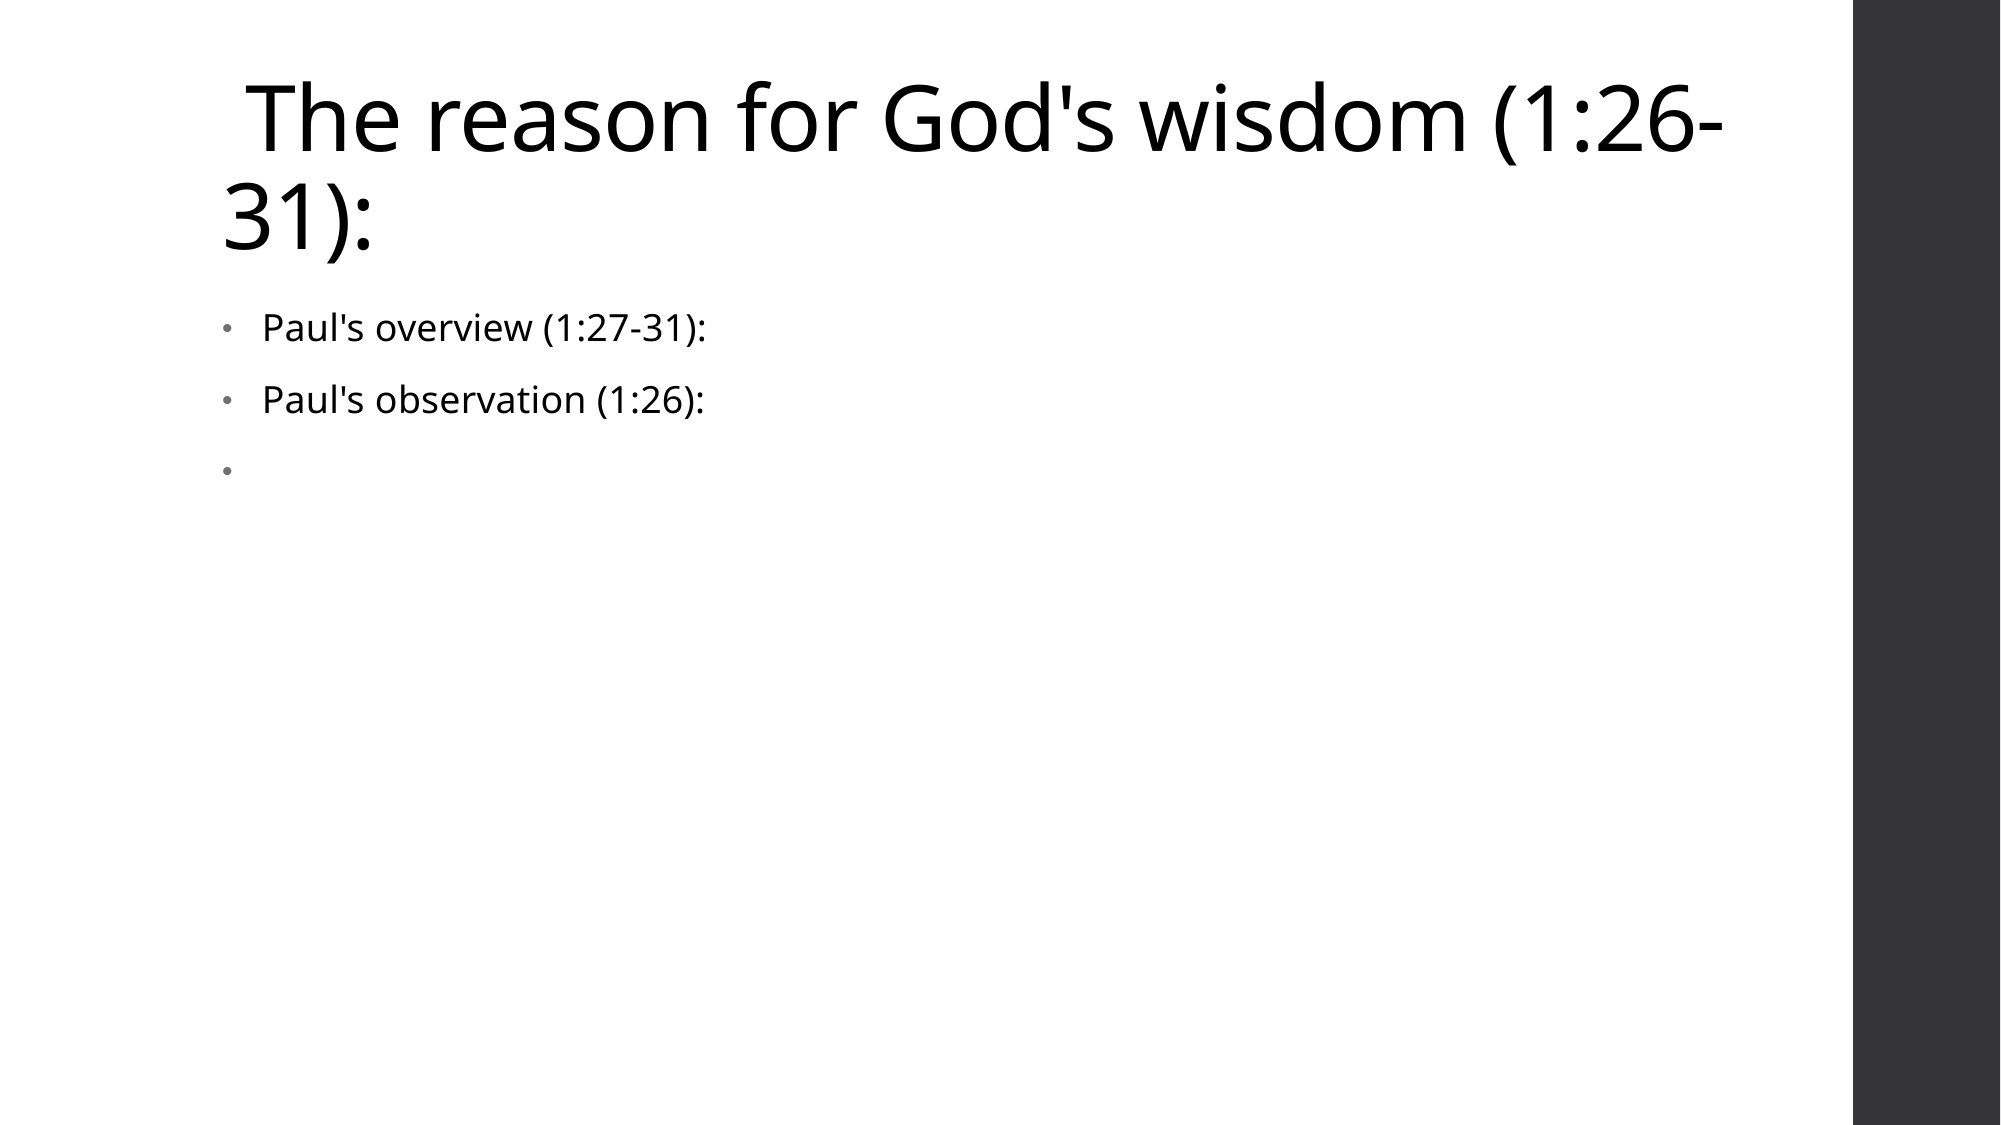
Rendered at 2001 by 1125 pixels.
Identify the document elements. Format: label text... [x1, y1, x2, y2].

list Paul's overview (1:27-31): Paul's observation (1:26): [206, 299, 1617, 1014]
title The reason for God's wisdom (1:26-31): [206, 60, 1797, 278]
